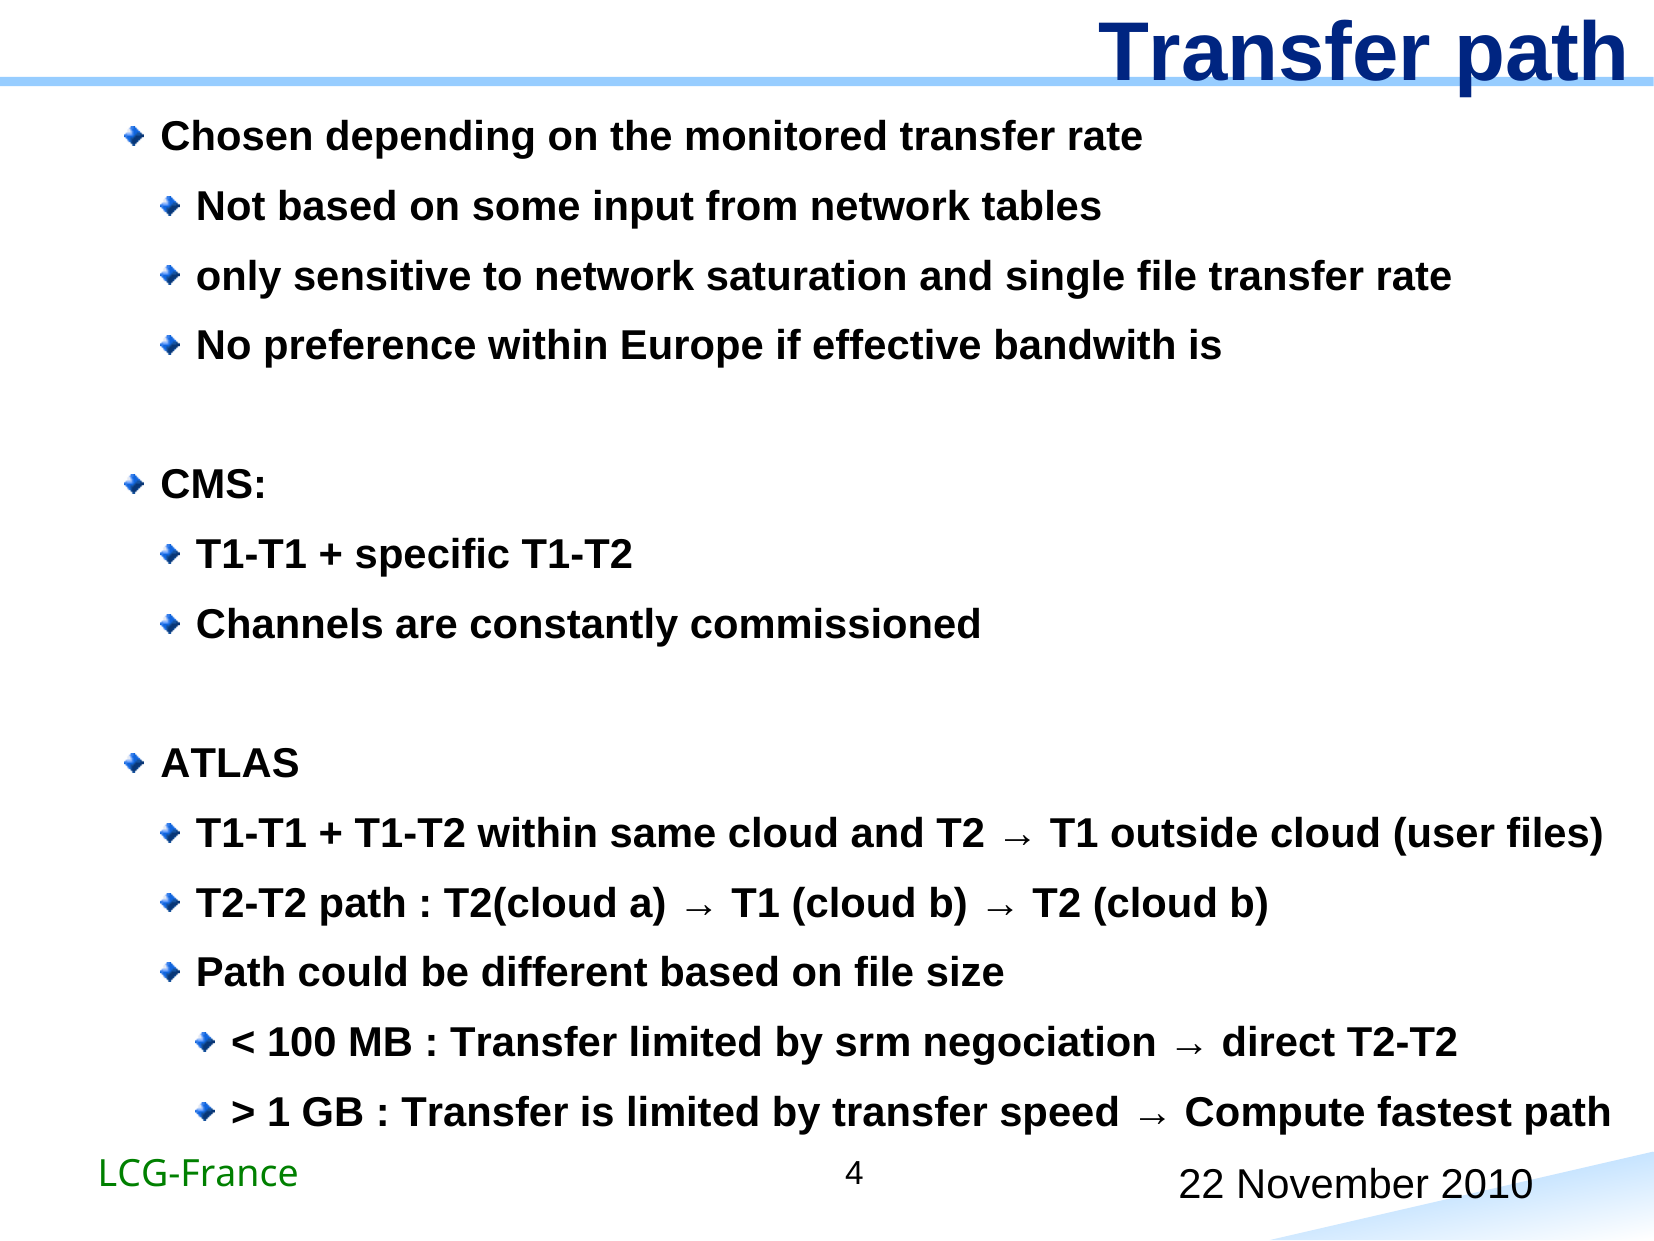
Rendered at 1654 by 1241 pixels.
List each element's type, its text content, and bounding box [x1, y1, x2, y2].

text_box Chosen depending on the monitored transfer rate Not based on some input from network tables only sensitive to network saturation and single file transfer rate No preference within Europe if effective bandwith is CMS: T1-T1 + specific T1-T2 Channels are constantly commissioned ATLAS T1-T1 + T1-T2 within same cloud and T2 → T1 outside cloud (user files) T2-T2 path : T2(cloud a) → T1 (cloud b) → T2 (cloud b) Path could be different based on file size < 100 MB : Transfer limited by srm negociation → direct T2-T2 > 1 GB : Transfer is limited by transfer speed → Compute fastest path [89, 89, 1624, 1135]
title Transfer path [85, 0, 1654, 104]
